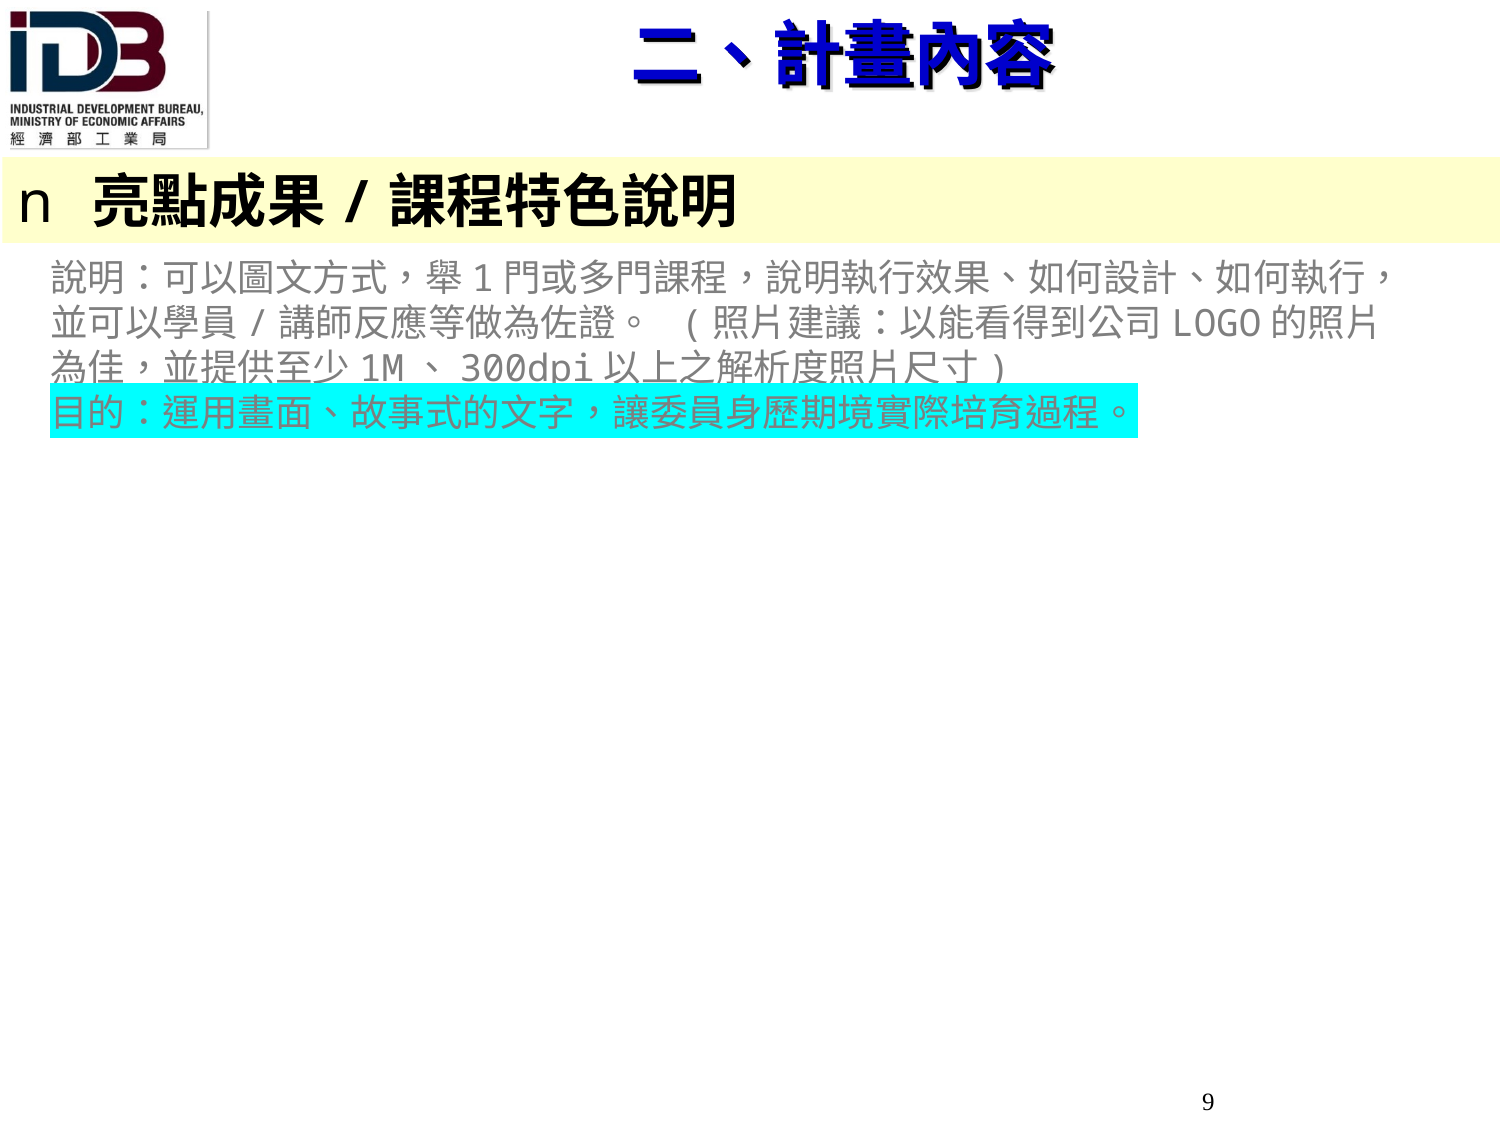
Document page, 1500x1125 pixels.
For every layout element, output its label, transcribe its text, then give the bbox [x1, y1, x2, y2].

text_box 說明：可以圖文方式，舉1門或多門課程，說明執行效果、如何設計、如何執行，並可以學員/講師反應等做為佐證。 (照片建議：以能看得到公司LOGO的照片為佳，並提供至少1M、300dpi以上之解析度照片尺寸) 目的：運用畫面、故事式的文字，讓委員身歷期境實際培育過程。 [35, 247, 1429, 442]
title 二、計畫內容 [159, 0, 1438, 112]
text_box 亮點成果/課程特色說明 [2, 157, 1500, 243]
text_box 8 [1187, 1078, 1500, 1125]
